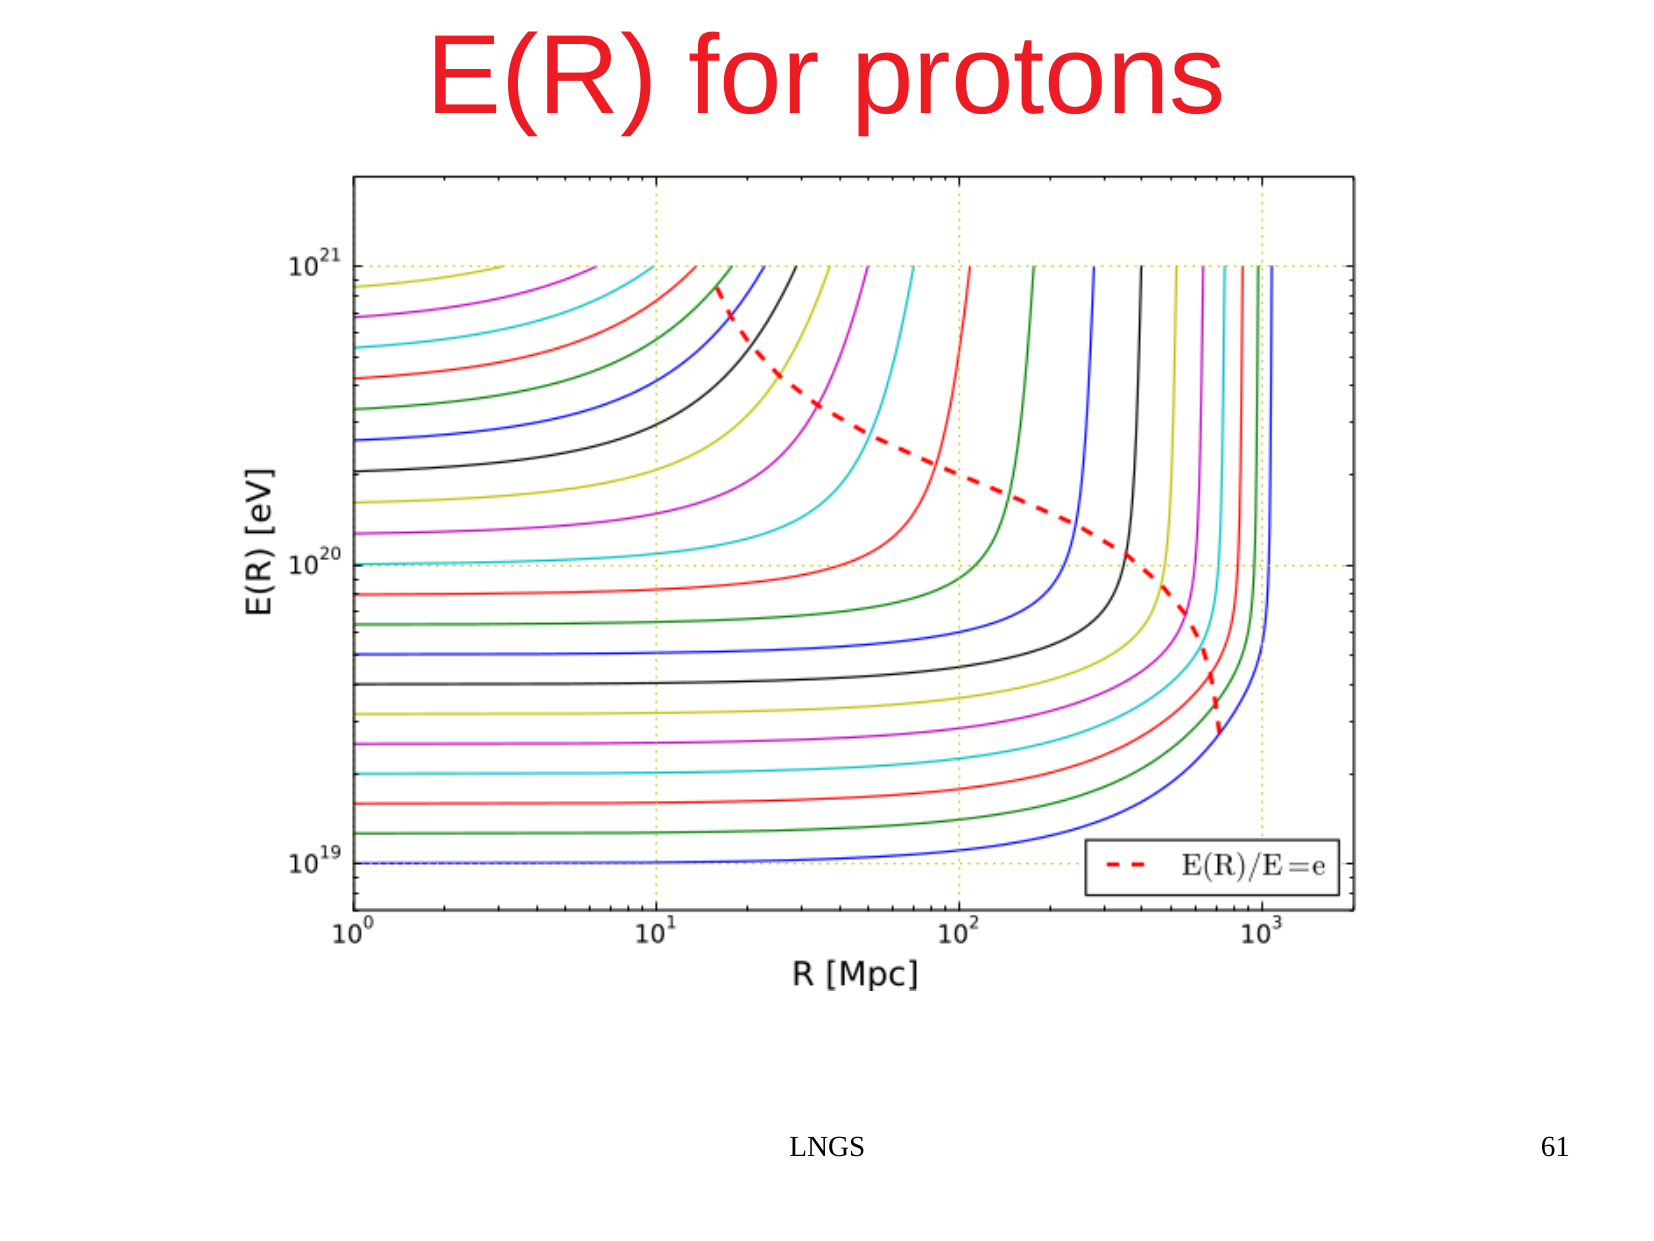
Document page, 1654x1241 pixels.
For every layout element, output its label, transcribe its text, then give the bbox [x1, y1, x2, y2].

picture [239, 164, 1365, 992]
title E(R) for protons [82, 12, 1571, 138]
